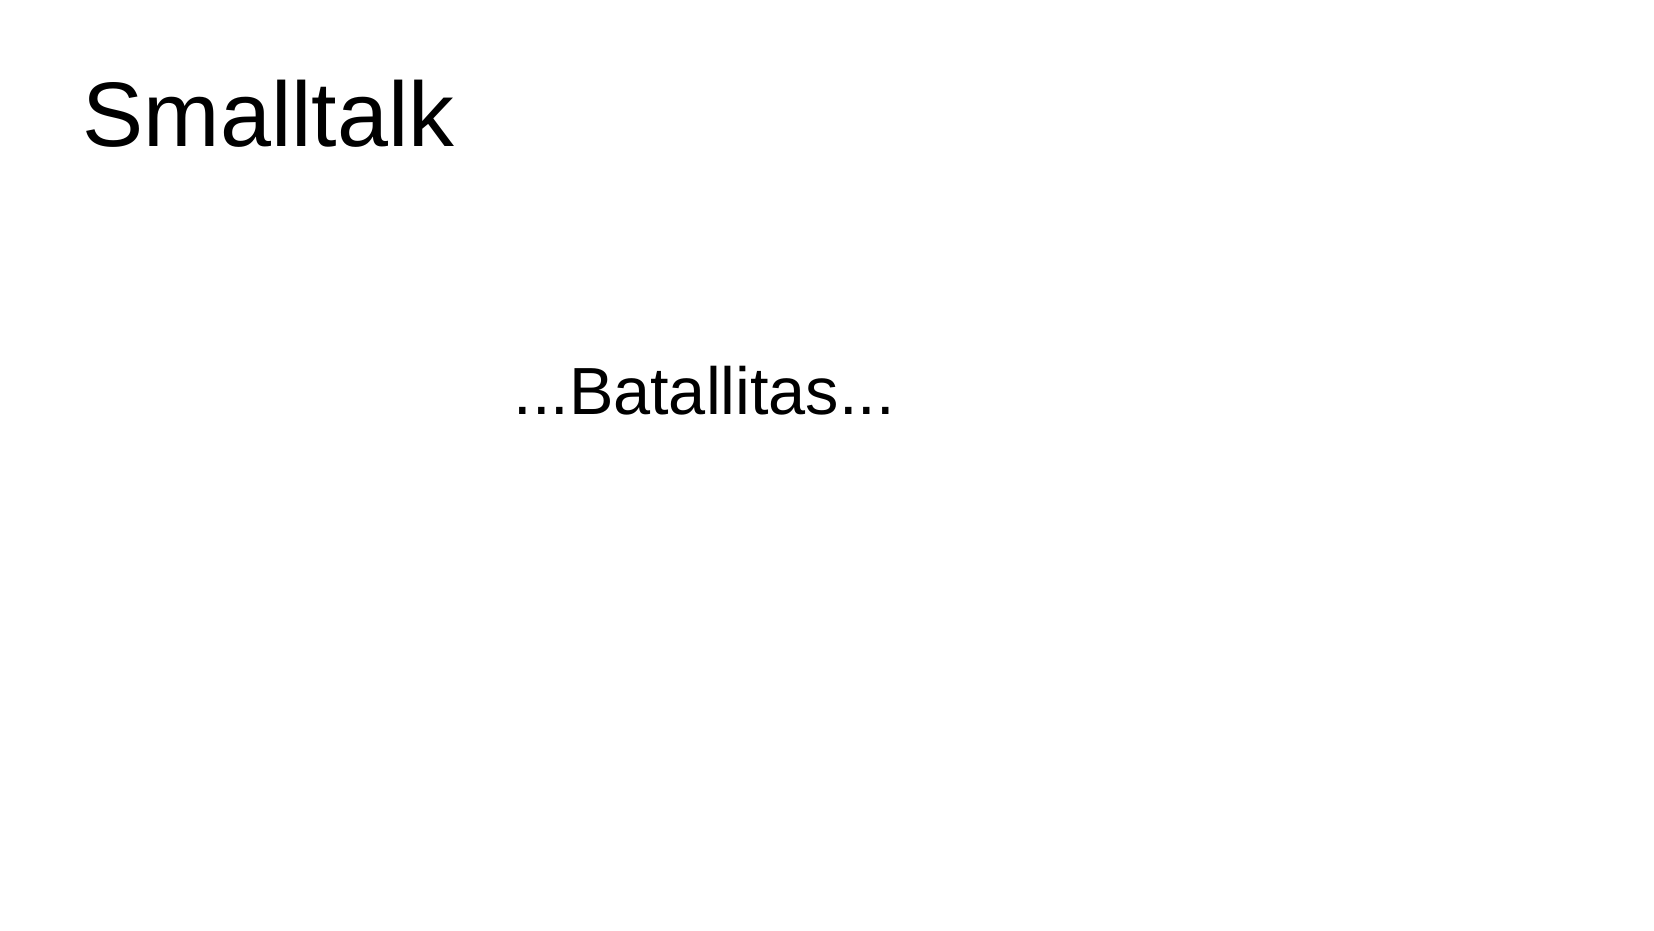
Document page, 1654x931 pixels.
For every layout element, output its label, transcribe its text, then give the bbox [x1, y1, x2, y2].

list ...Batallitas... [442, 354, 1571, 758]
title Smalltalk [82, 37, 1571, 193]
